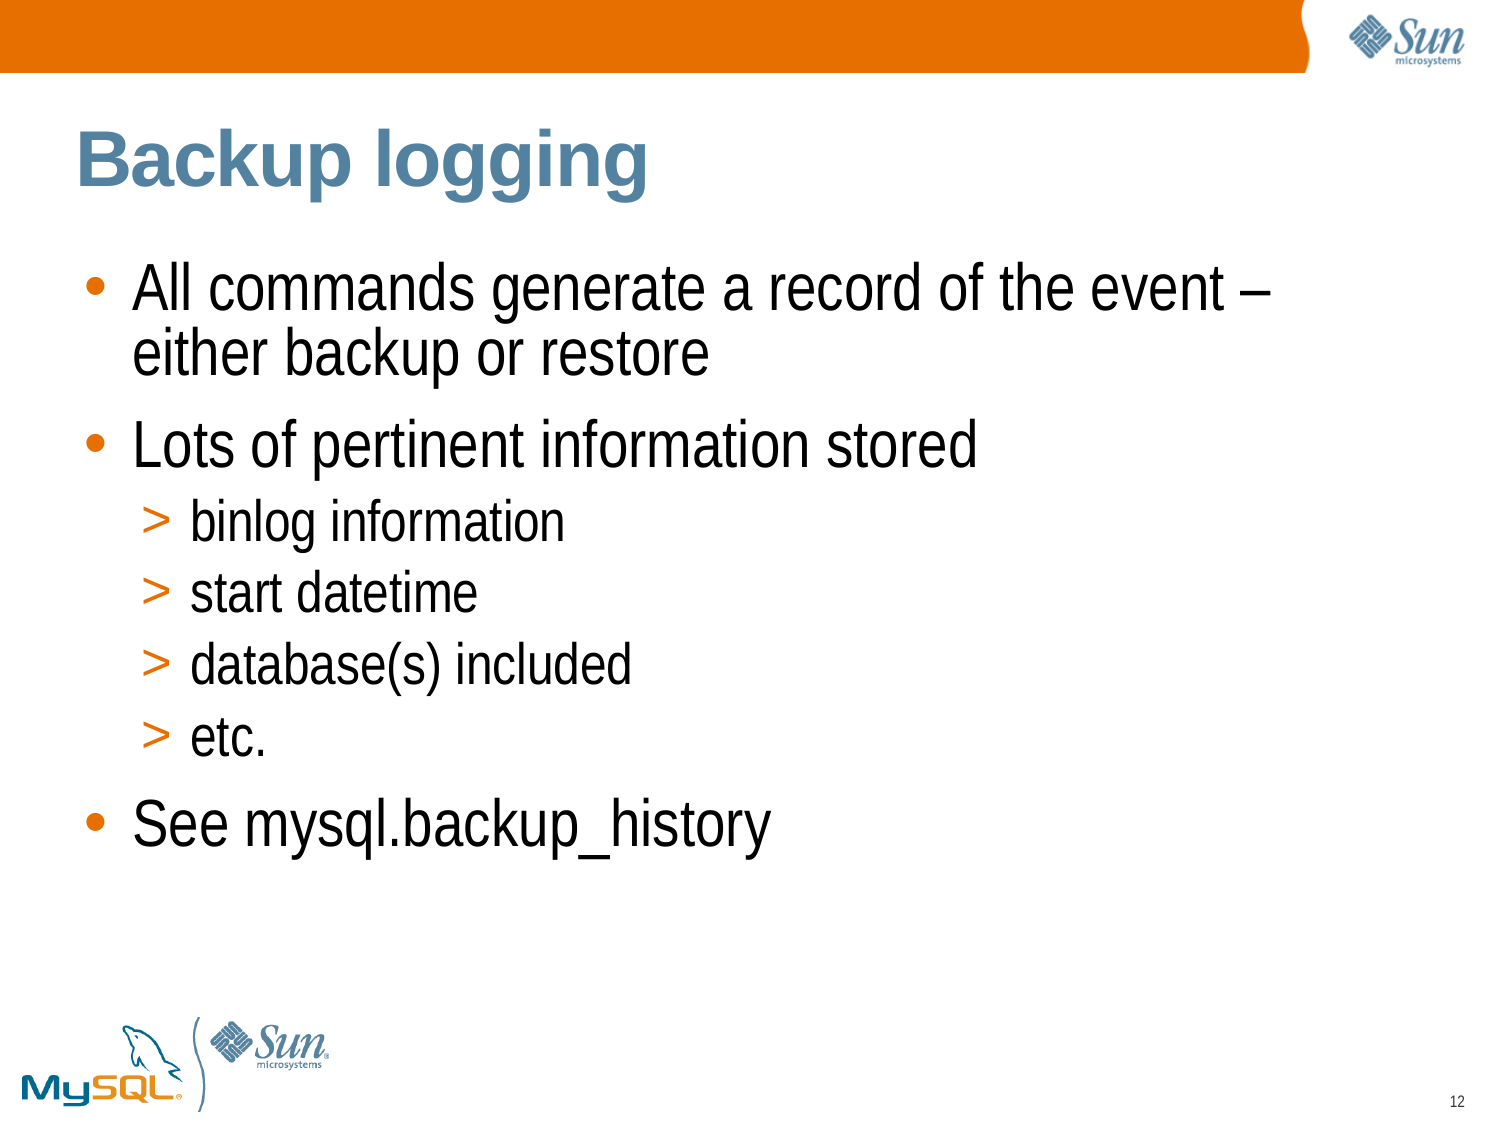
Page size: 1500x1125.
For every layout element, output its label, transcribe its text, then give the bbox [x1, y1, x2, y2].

picture [22, 1017, 329, 1112]
picture [0, 0, 1500, 73]
title Backup logging [75, 123, 1437, 227]
list All commands generate a record of the event – either backup or restore Lots of pertinent information stored binlog information start datetime database(s) included etc. See mysql.backup_history [64, 258, 1401, 1062]
